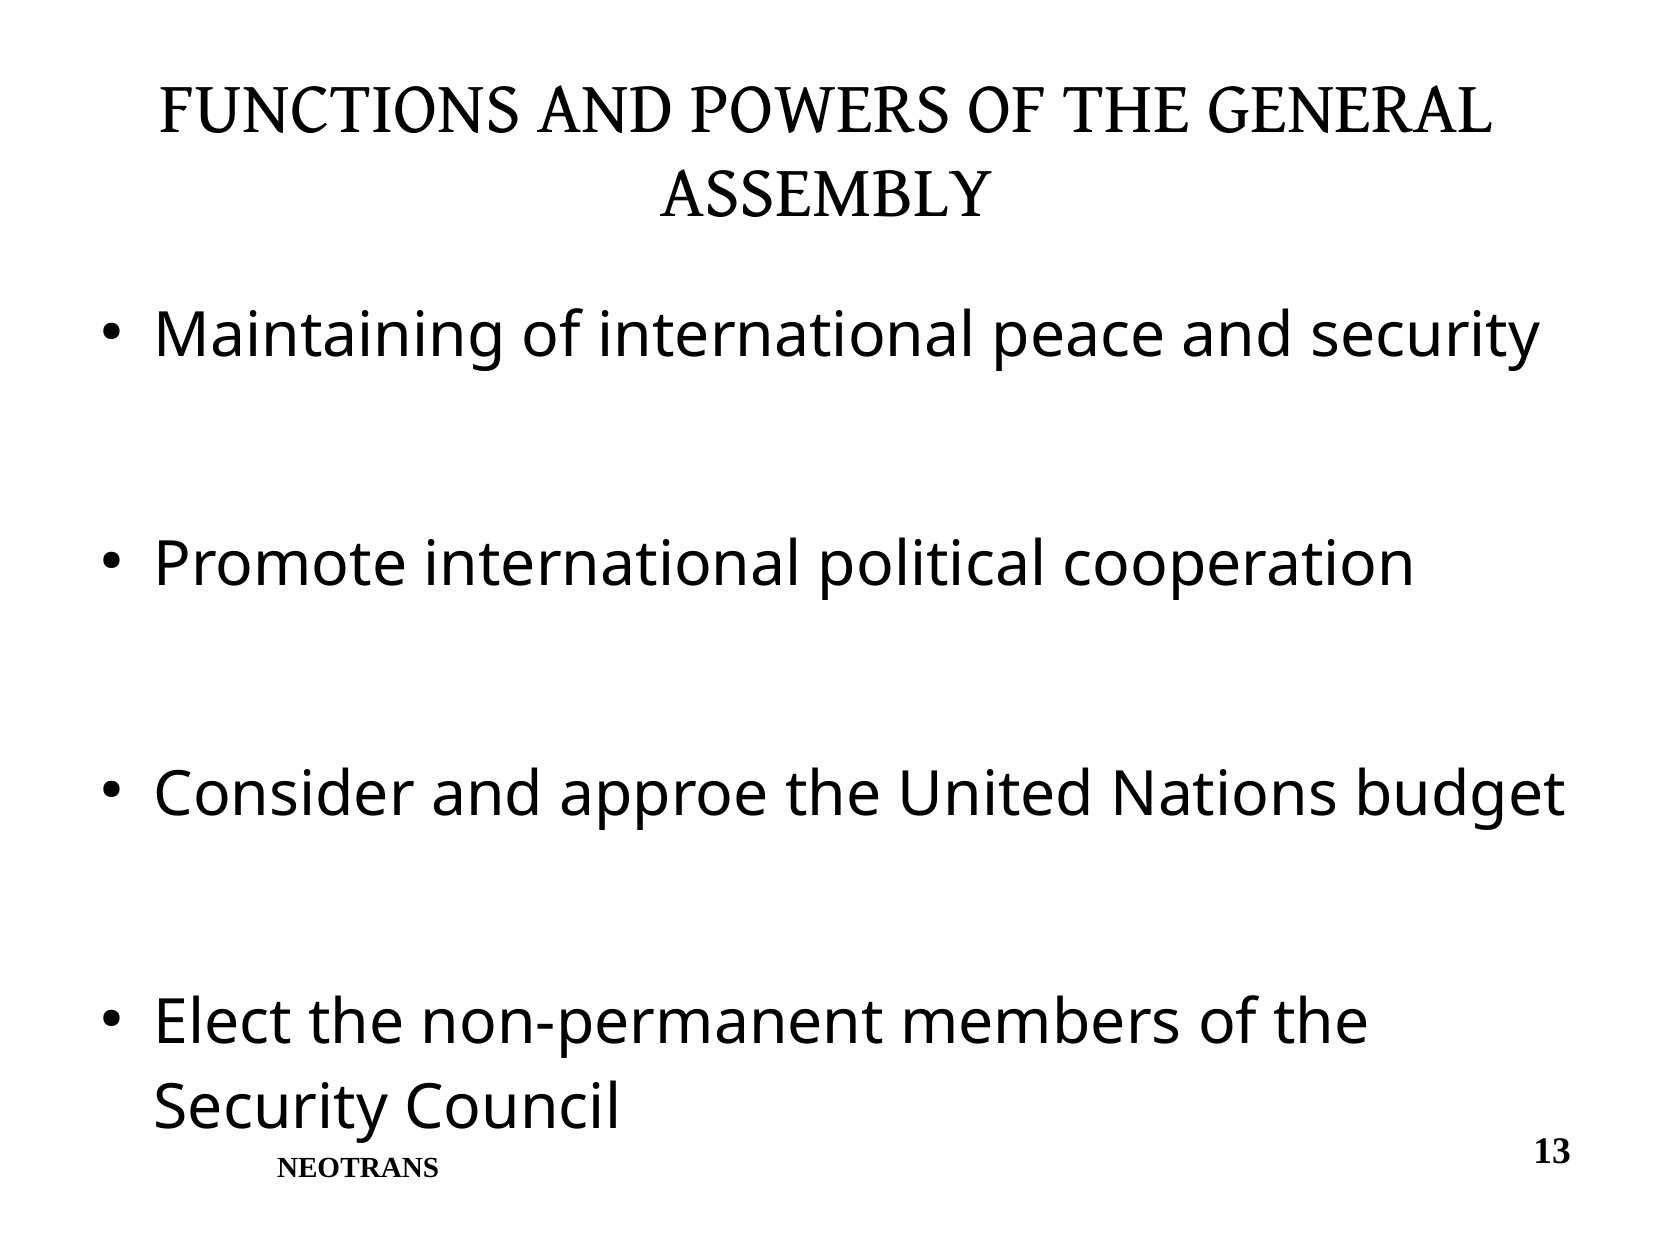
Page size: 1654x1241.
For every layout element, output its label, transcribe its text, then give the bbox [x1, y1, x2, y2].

title FUNCTIONS AND POWERS OF THE GENERAL ASSEMBLY [82, 57, 1571, 248]
list Maintaining of international peace and security Promote international political cooperation Consider and approe the United Nations budget Elect the non-permanent members of the Security Council [82, 290, 1571, 1146]
